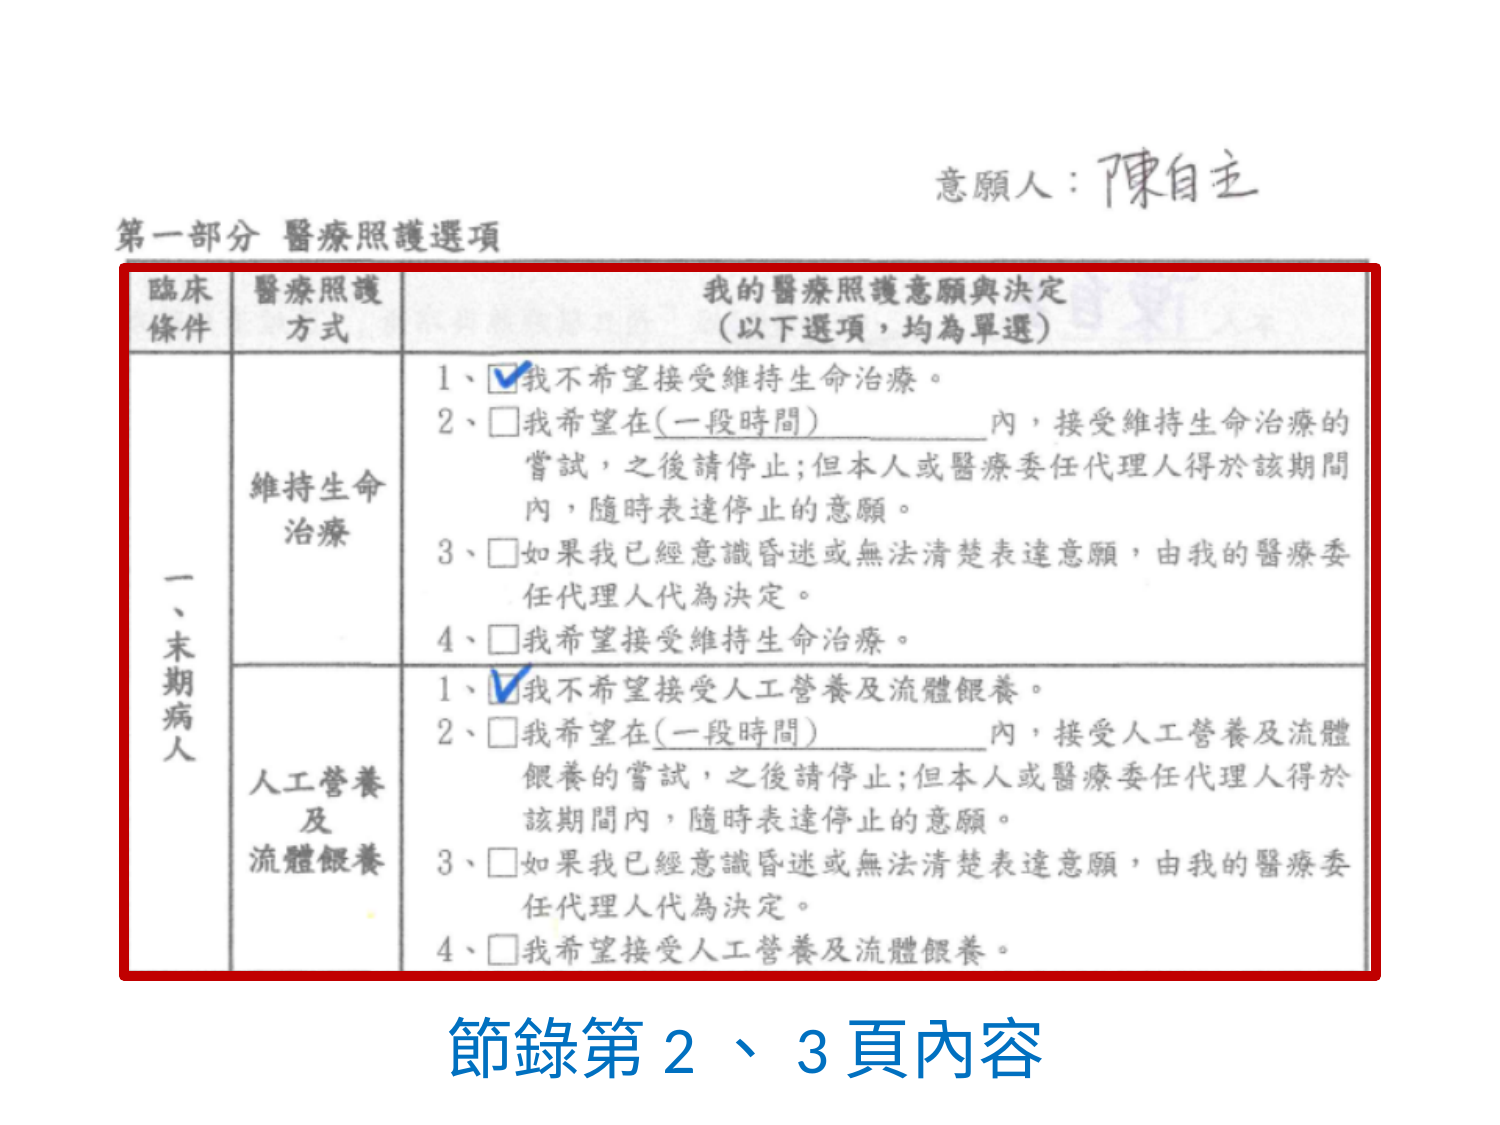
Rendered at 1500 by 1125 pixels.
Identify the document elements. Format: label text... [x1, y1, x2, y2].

picture [96, 113, 1404, 977]
picture [129, 272, 1371, 971]
text_box 節錄第2、3頁內容 [431, 999, 1061, 1095]
